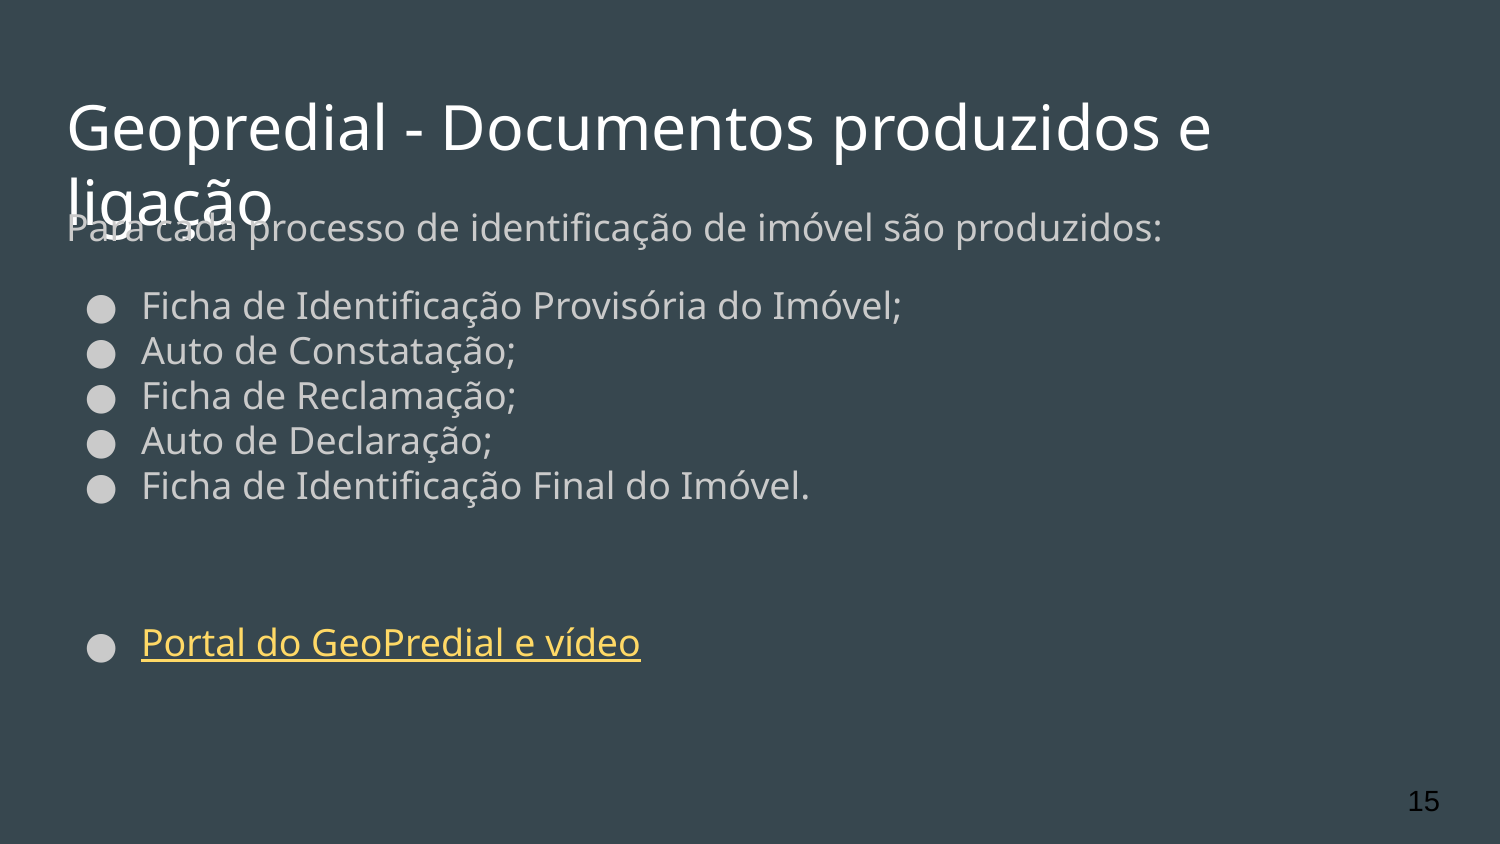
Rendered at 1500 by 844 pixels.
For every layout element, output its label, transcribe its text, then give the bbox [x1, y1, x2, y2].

title Geopredial - Documentos produzidos e ligação [51, 72, 1449, 167]
list Para cada processo de identificação de imóvel são produzidos: Ficha de Identificação Provisória do Imóvel; Auto de Constatação; Ficha de Reclamação; Auto de Declaração; Ficha de Identificação Final do Imóvel. Portal do GeoPredial e vídeo [51, 189, 1449, 750]
slide_number <number> [1392, 767, 1483, 833]
